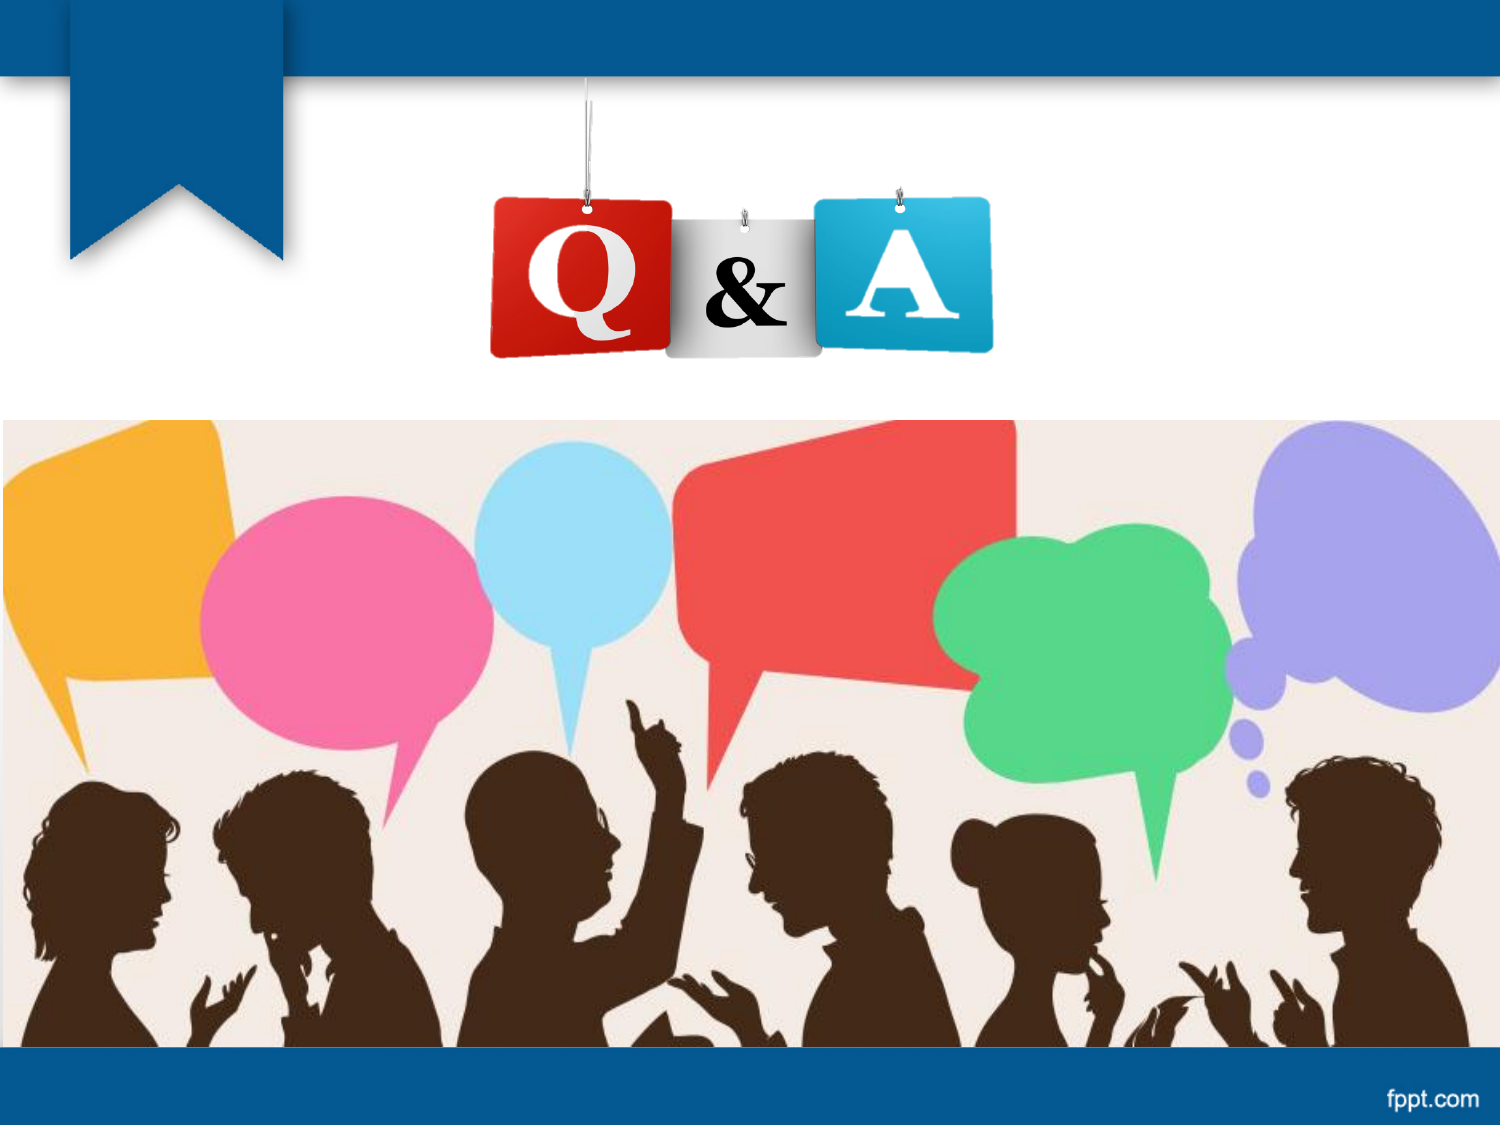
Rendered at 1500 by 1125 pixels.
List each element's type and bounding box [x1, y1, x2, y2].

picture [3, 420, 1500, 1047]
picture [407, 78, 1081, 396]
